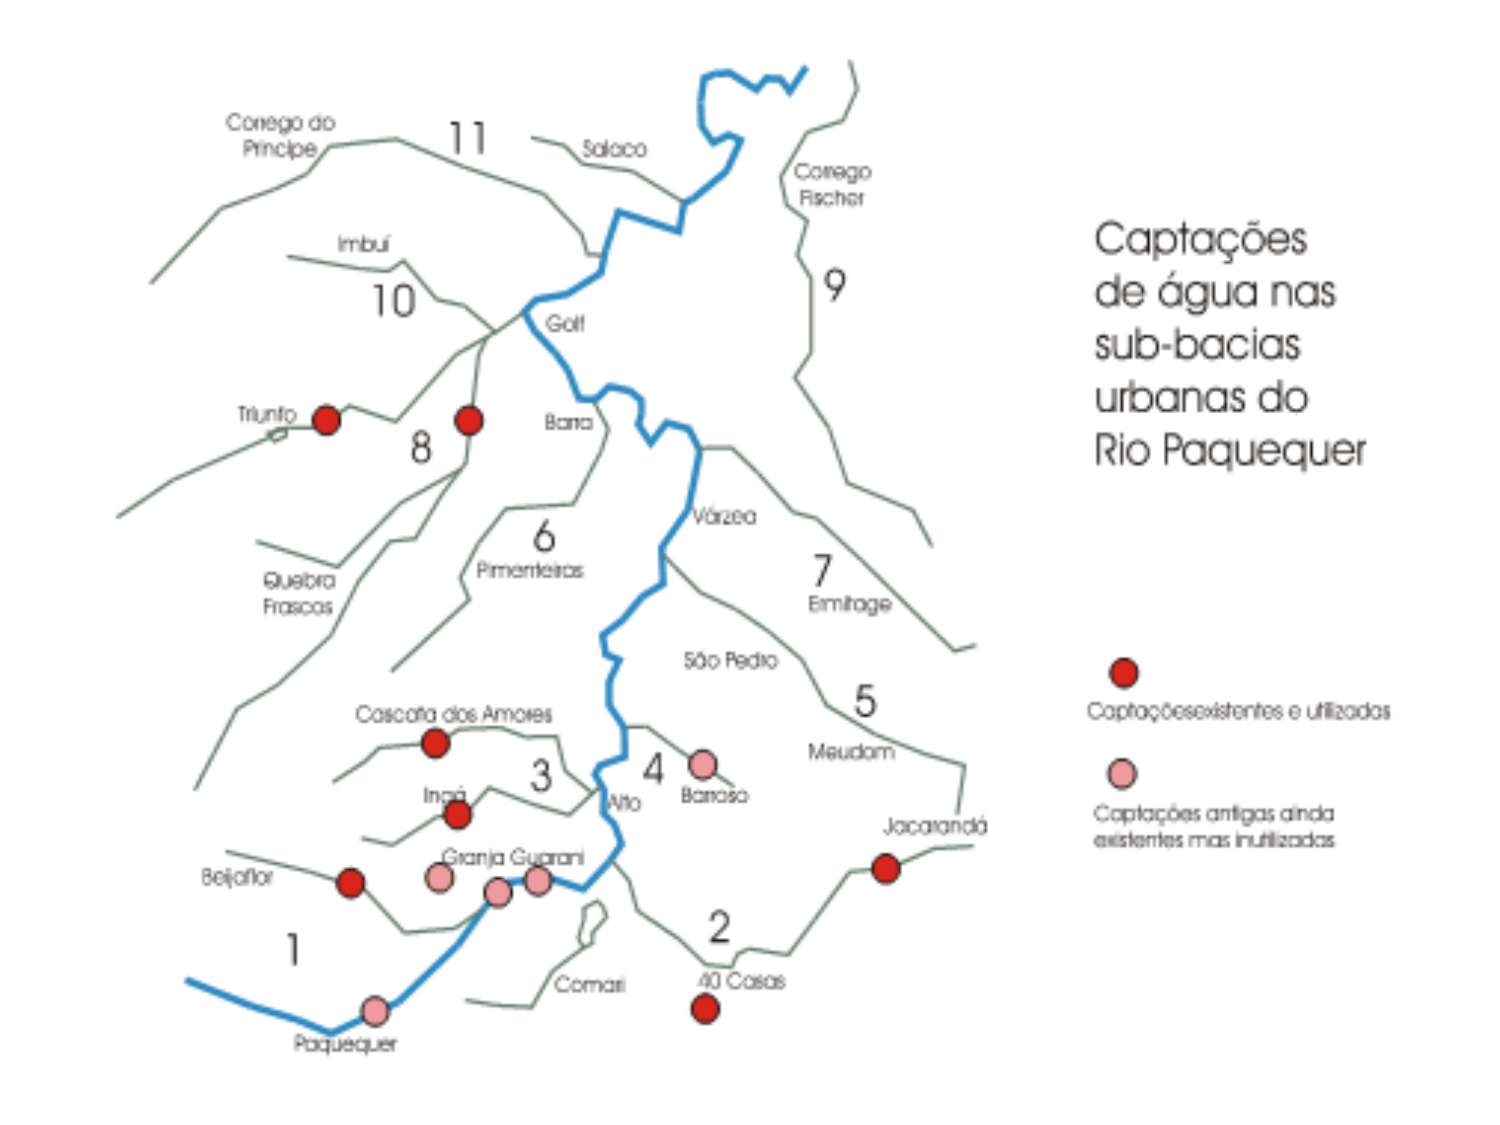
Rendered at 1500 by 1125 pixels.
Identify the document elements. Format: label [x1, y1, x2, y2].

picture [40, 28, 1462, 1094]
